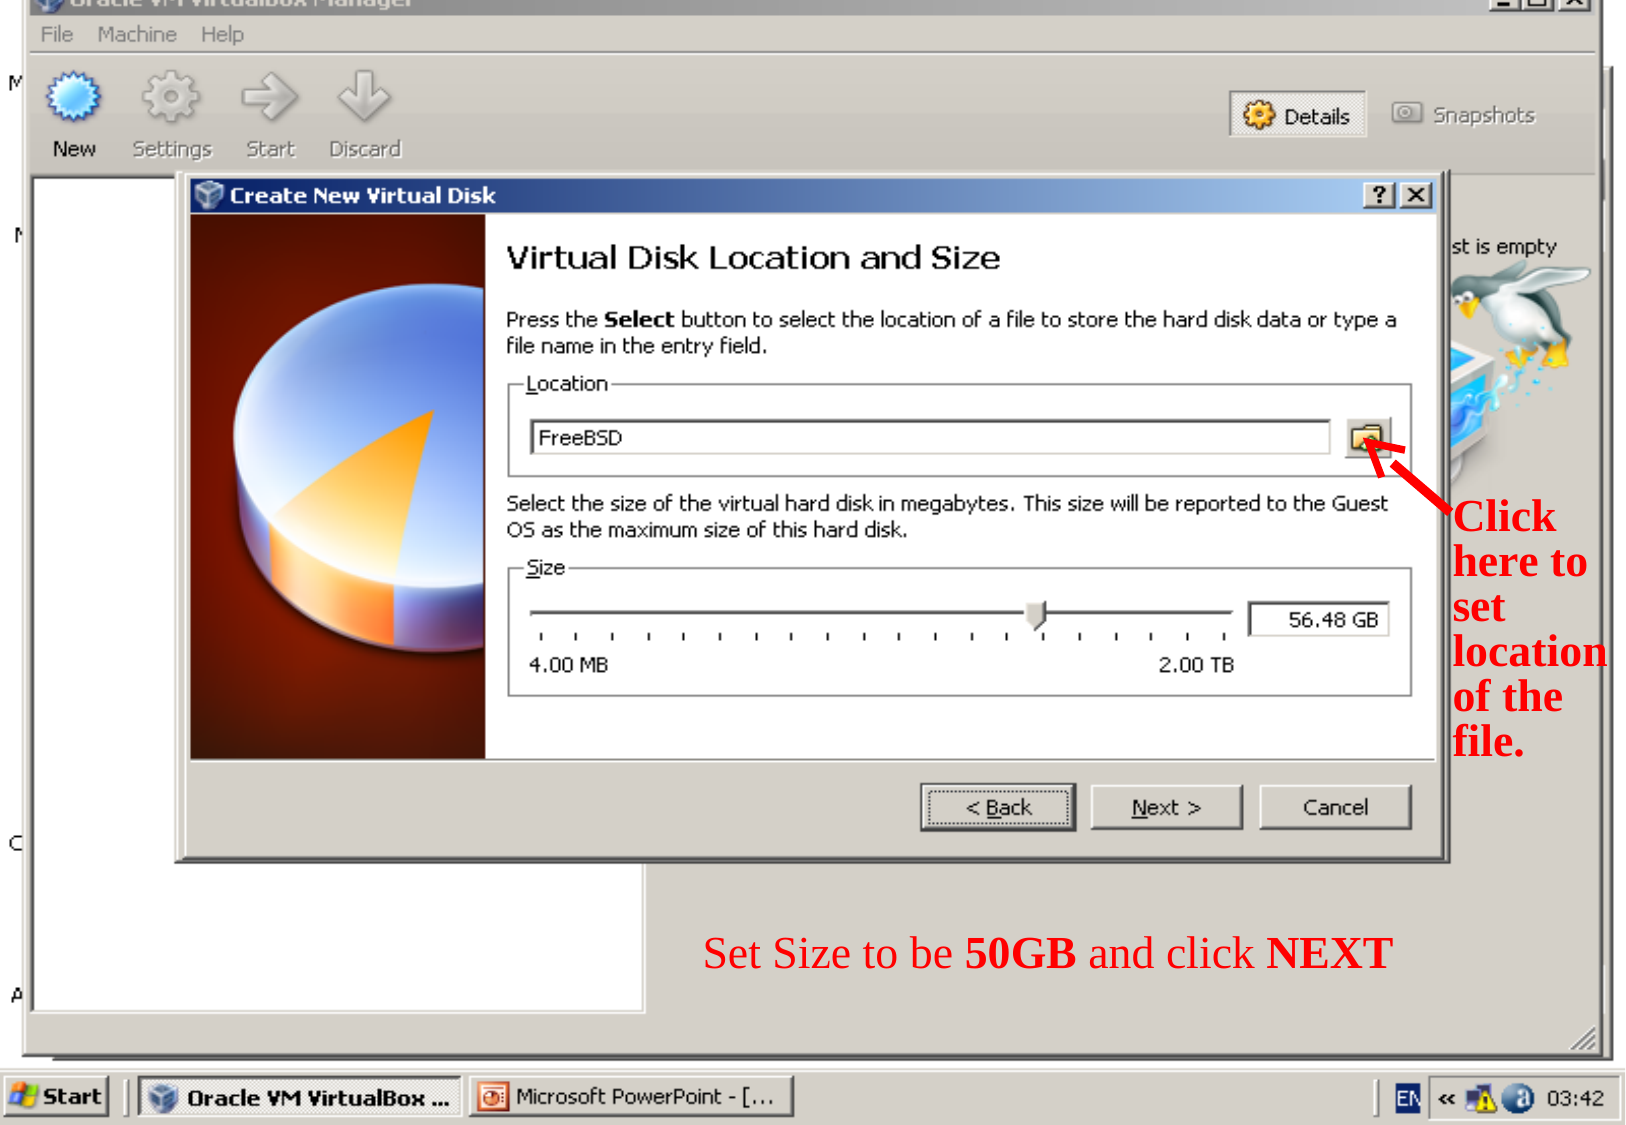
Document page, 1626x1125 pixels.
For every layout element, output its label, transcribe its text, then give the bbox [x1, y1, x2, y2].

text_box Click here to set location of the file. [1437, 487, 1626, 774]
picture [0, 0, 1626, 1125]
text_box Set Size to be 50GB and click NEXT [687, 924, 1526, 986]
